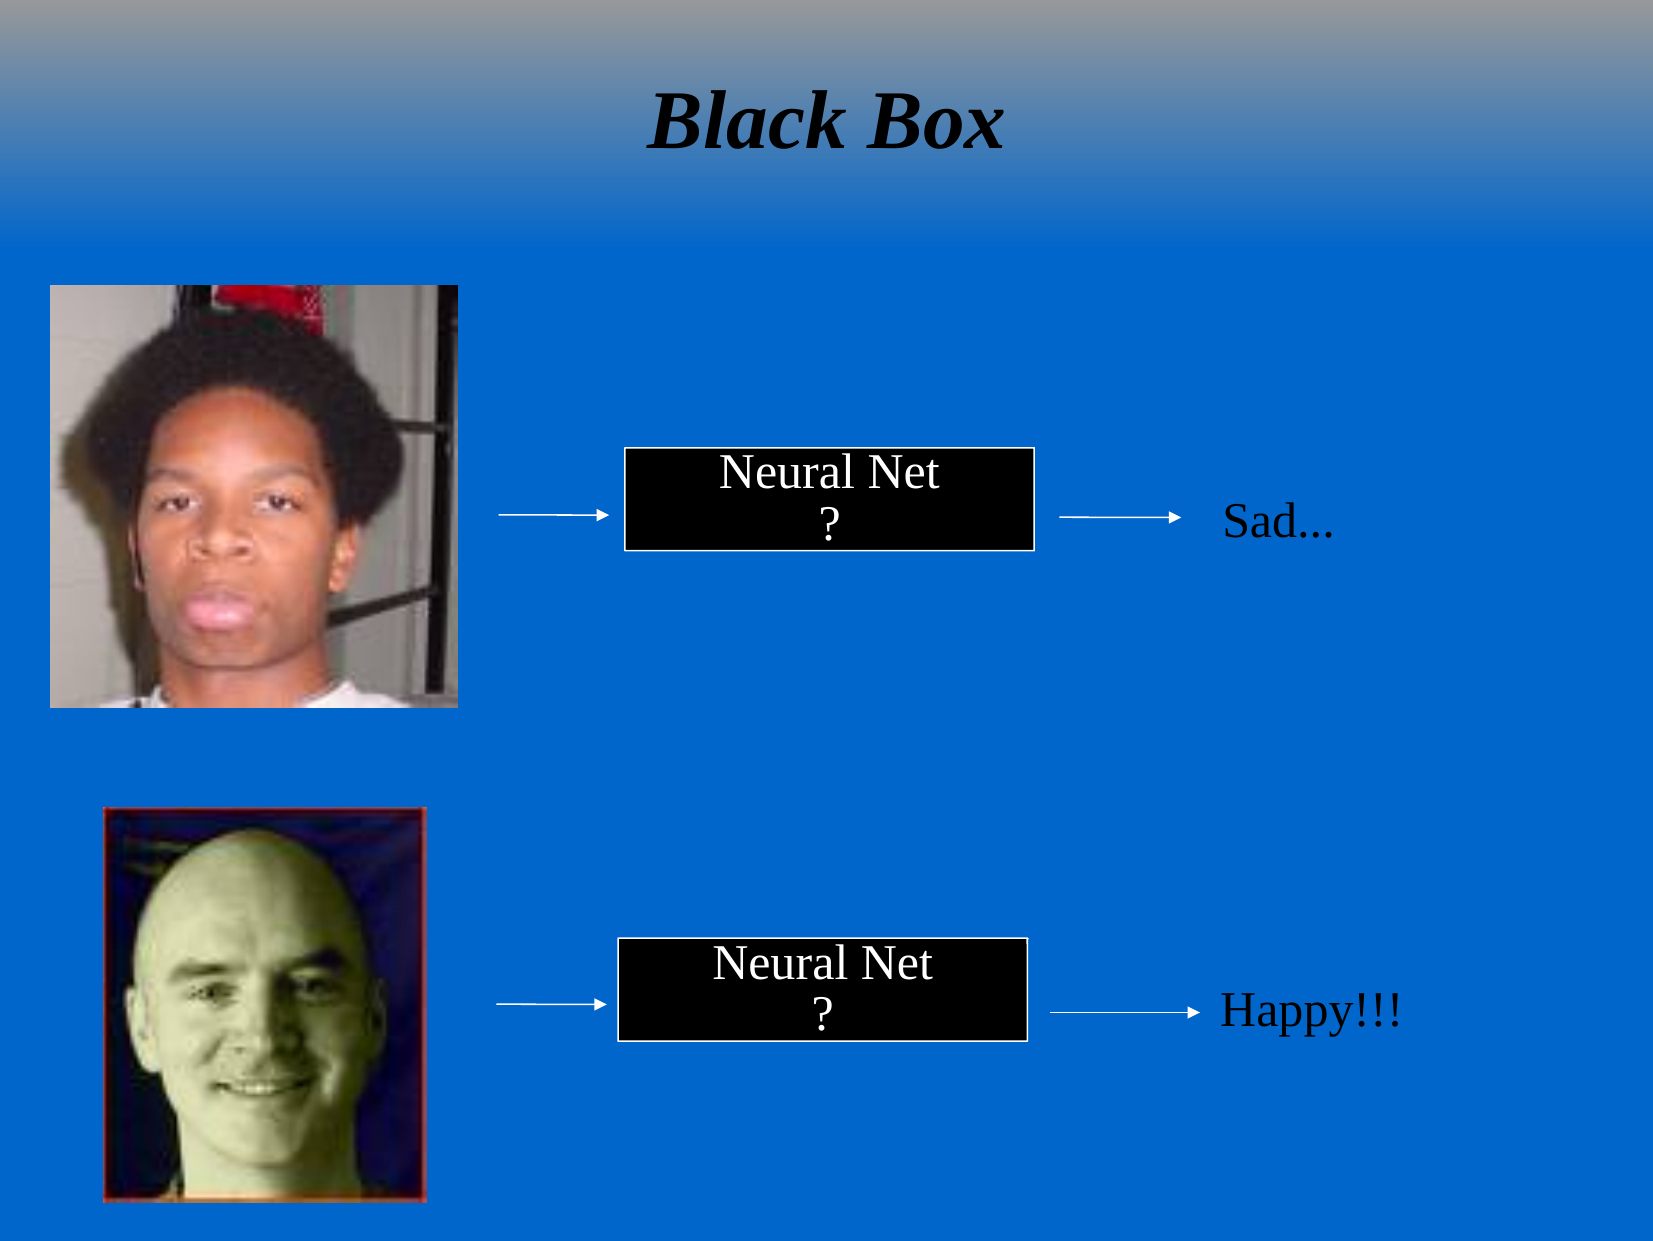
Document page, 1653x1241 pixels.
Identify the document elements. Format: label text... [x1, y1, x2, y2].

text_box Happy!!! [1220, 985, 1586, 1038]
text_box Neural Net ? [618, 938, 1028, 1042]
text_box Neural Net ? [624, 447, 1035, 551]
text_box Black Box [121, 79, 1534, 166]
picture [50, 285, 458, 708]
picture [103, 807, 427, 1203]
text_box [0, 0, 1653, 250]
text_box Sad... [1222, 496, 1588, 548]
